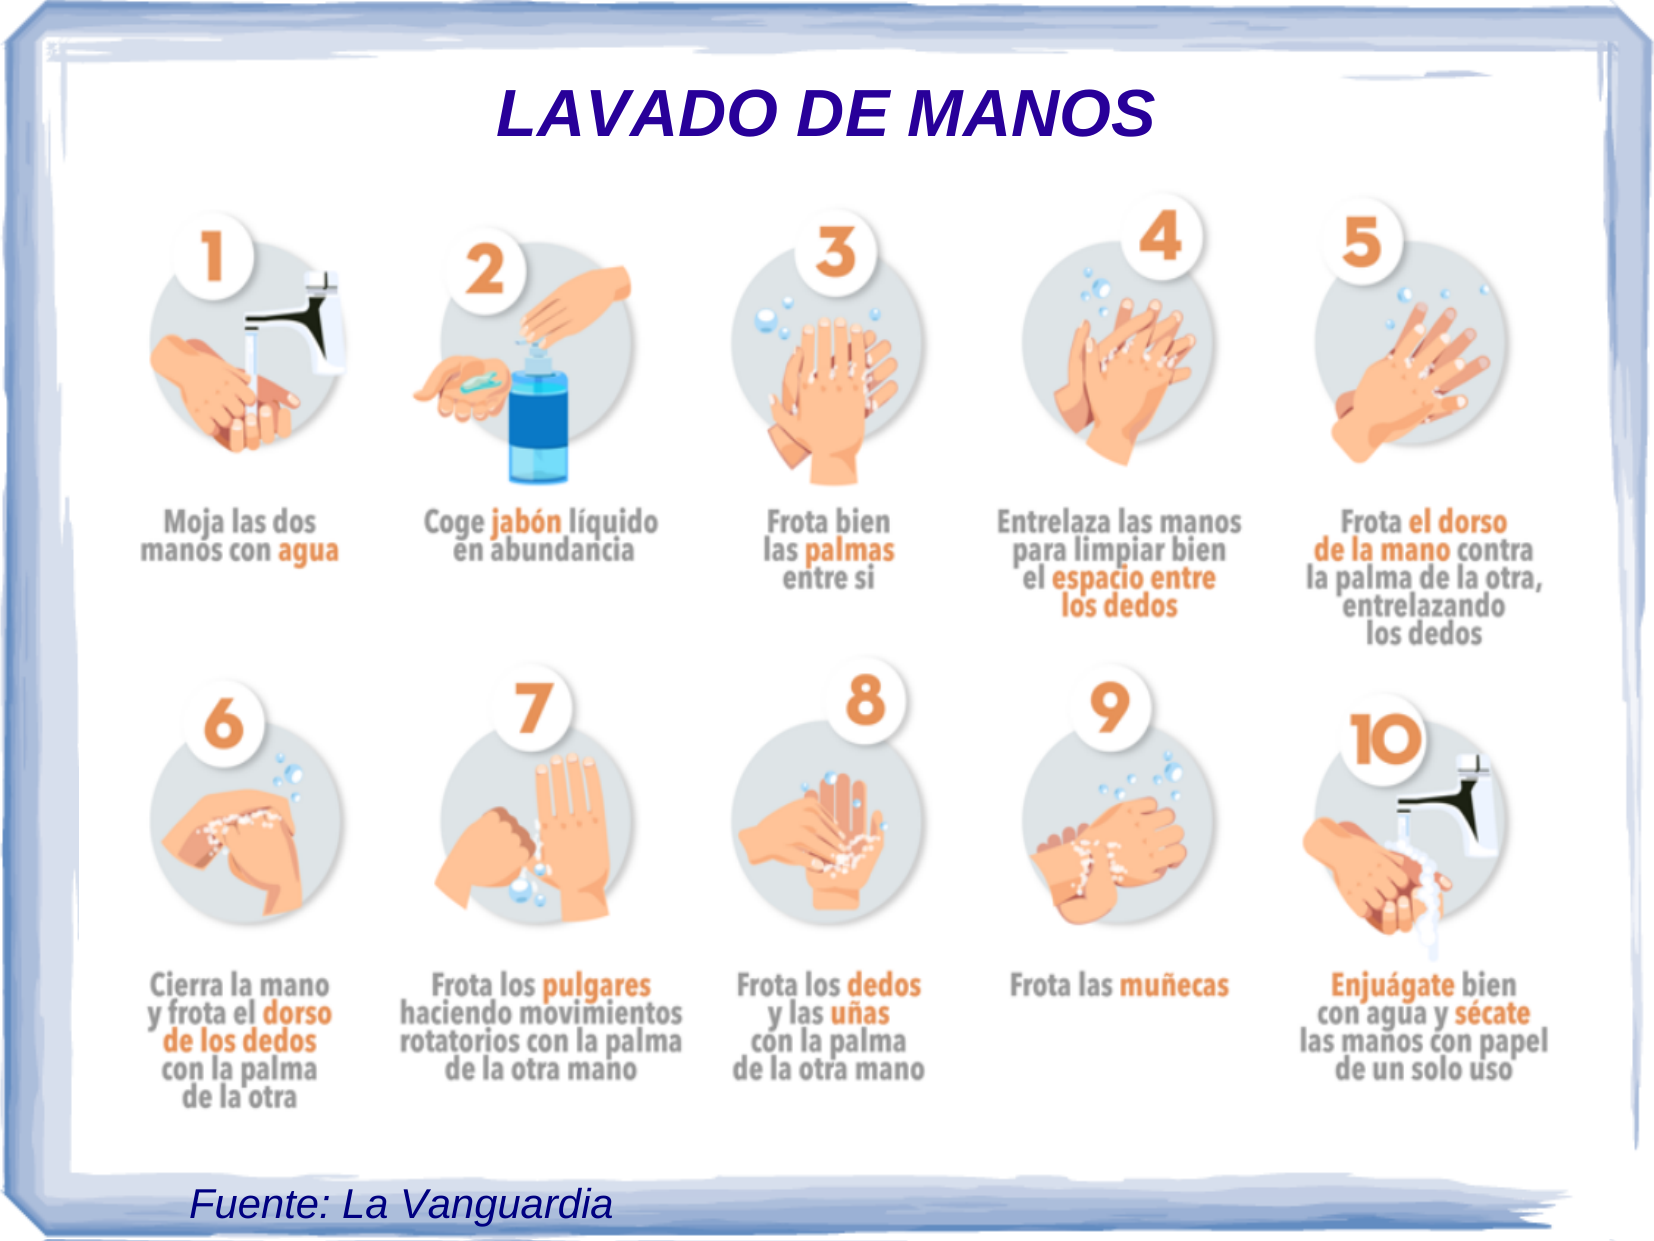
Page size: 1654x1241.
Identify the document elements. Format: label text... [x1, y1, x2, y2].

title LAVADO DE MANOS [82, 49, 1571, 177]
text_box Fuente: La Vanguardia [118, 1181, 1566, 1228]
picture [0, 0, 1654, 1241]
